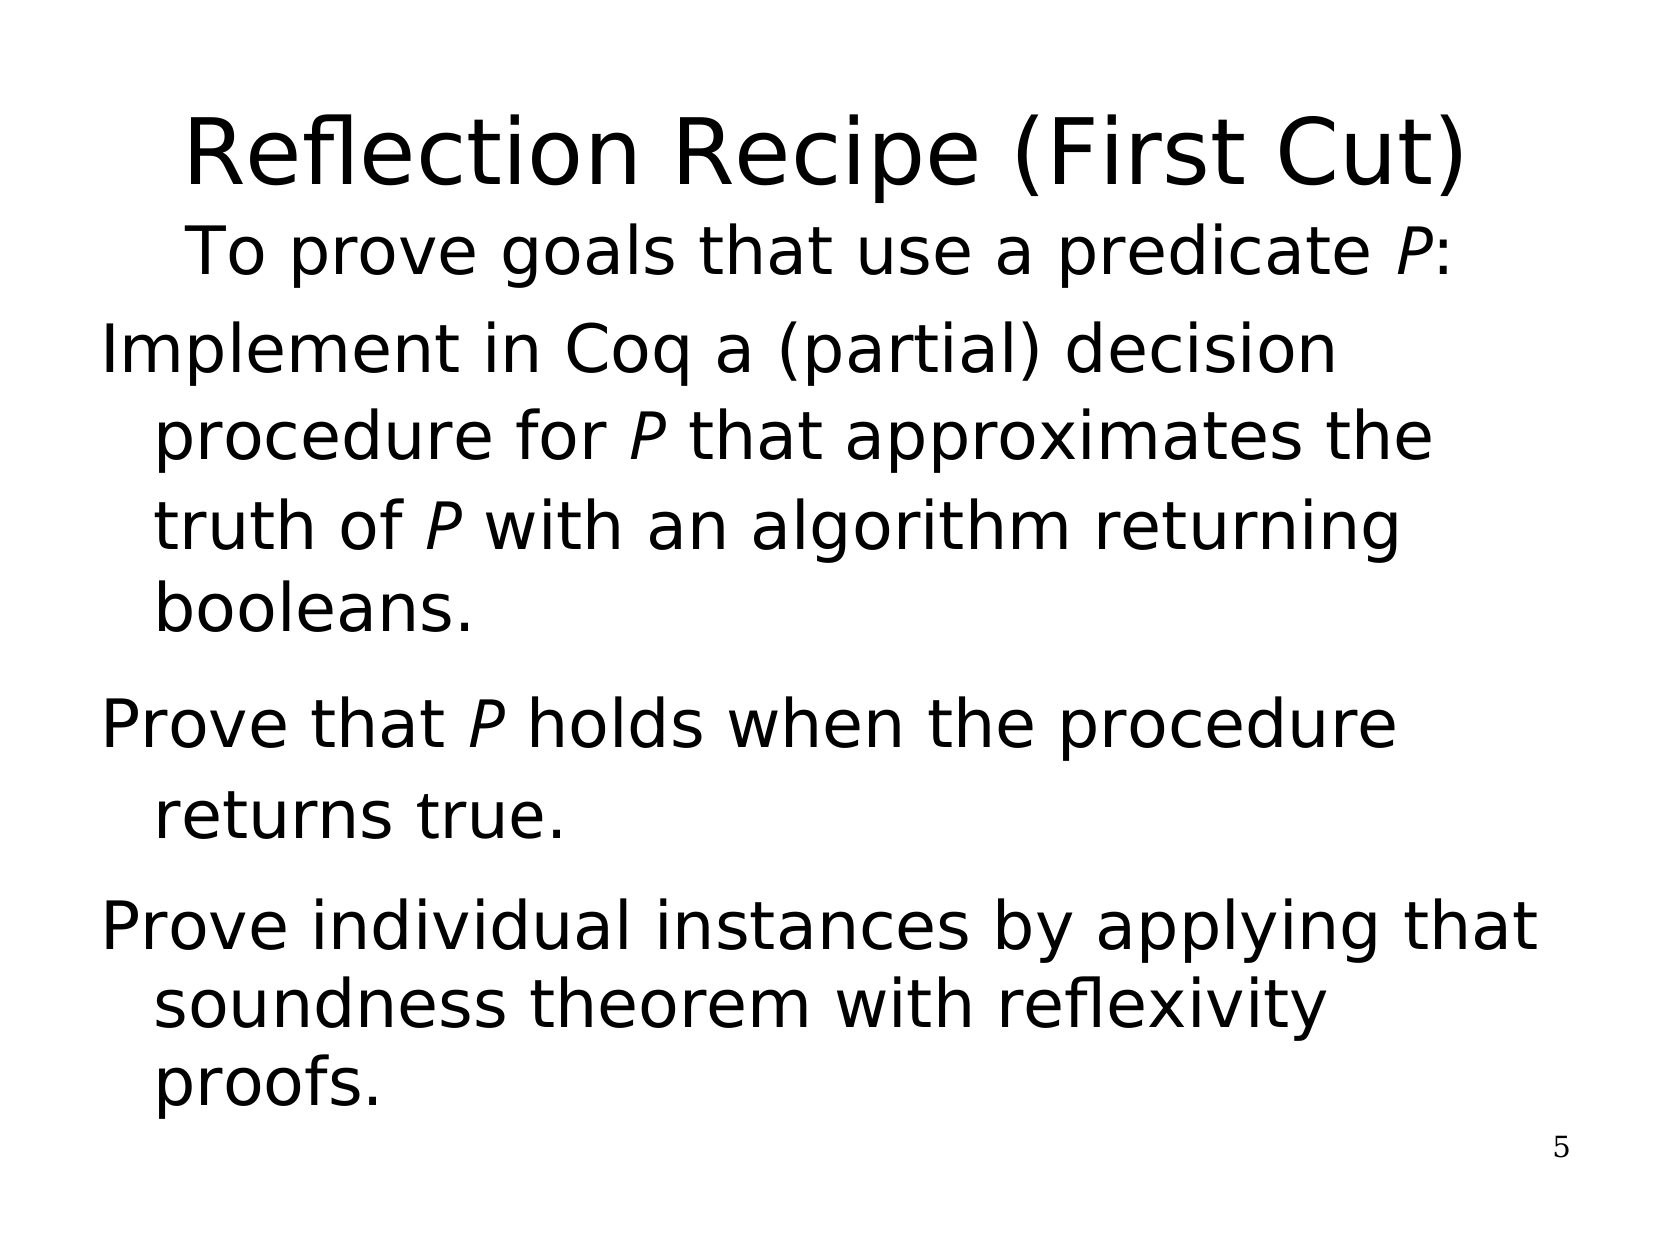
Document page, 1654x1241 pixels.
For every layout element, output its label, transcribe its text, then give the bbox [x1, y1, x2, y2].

text_box To prove goals that use a predicate P: [170, 195, 1484, 299]
title Reflection Recipe (First Cut) [82, 56, 1571, 250]
list Implement in Coq a (partial) decision procedure for P that approximates the truth of P with an algorithm returning booleans. Prove that P holds when the procedure returns true. Prove individual instances by applying that soundness theorem with reflexivity proofs. [82, 310, 1571, 1111]
